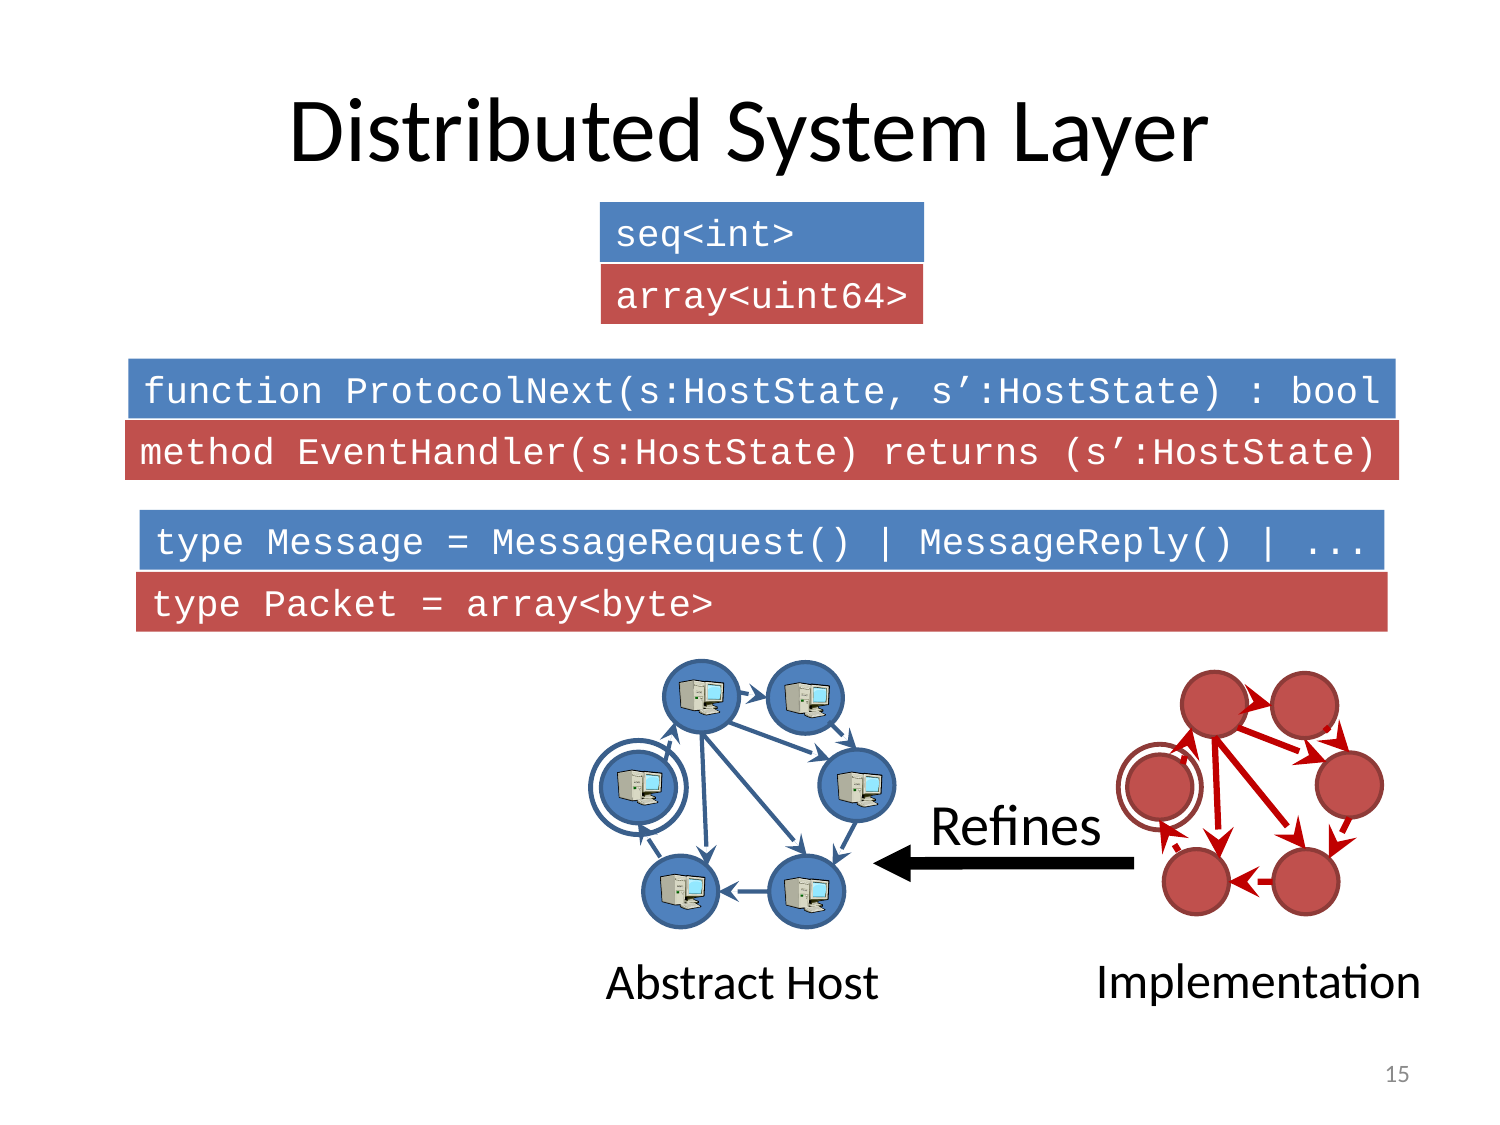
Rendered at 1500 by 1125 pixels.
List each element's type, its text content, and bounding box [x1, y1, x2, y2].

text_box array<uint64> [600, 264, 924, 324]
text_box seq<int> [599, 202, 925, 262]
title Distributed System Layer [75, 45, 1425, 233]
text_box [1127, 754, 1193, 820]
picture [836, 771, 883, 808]
text_box Implementation [1081, 940, 1437, 1016]
text_box [1173, 749, 1202, 828]
text_box method EventHandler(s:HostState) returns (s’:HostState) [125, 420, 1400, 480]
text_box type Message = MessageRequest() | MessageReply() | ... [139, 509, 1385, 570]
picture [659, 873, 706, 910]
text_box [1163, 849, 1229, 915]
text_box Abstract Host [590, 941, 895, 1017]
text_box [1272, 672, 1338, 739]
text_box type Packet = array<byte> [136, 571, 1388, 632]
text_box Refines [915, 779, 1118, 865]
picture [678, 679, 725, 716]
text_box function ProtocolNext(s:HostState, s’:HostState) : bool [128, 358, 1396, 419]
picture [783, 877, 830, 914]
text_box [1118, 743, 1175, 831]
text_box [1316, 752, 1383, 818]
picture [616, 769, 663, 806]
slide_number <number> [1074, 1042, 1425, 1103]
text_box [1181, 671, 1248, 737]
picture [784, 682, 831, 719]
text_box [590, 660, 895, 928]
text_box [1273, 849, 1339, 915]
